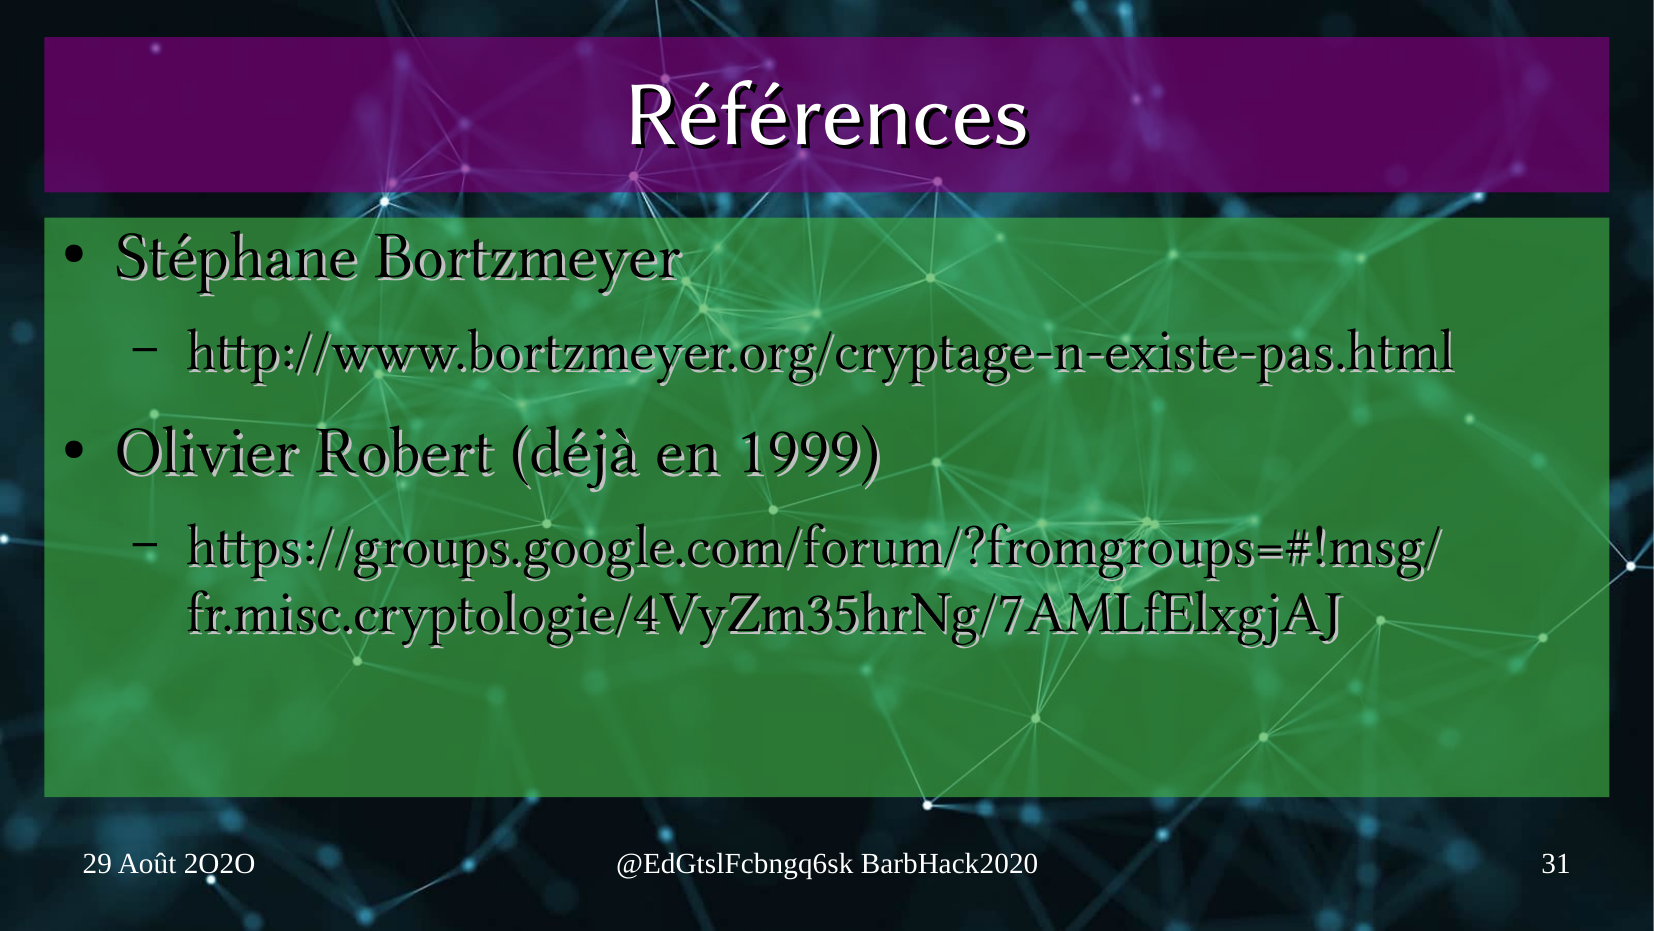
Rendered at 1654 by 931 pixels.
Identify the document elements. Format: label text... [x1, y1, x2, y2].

title Références [44, 37, 1610, 193]
picture [0, 0, 1654, 931]
list Stéphane Bortzmeyer http://www.bortzmeyer.org/cryptage-n-existe-pas.html Olivier Robert (déjà en 1999) https://groups.google.com/forum/?fromgroups=#!msg/fr.misc.cryptologie/4VyZm35hrNg/7AMLfElxgjAJ [44, 217, 1610, 798]
